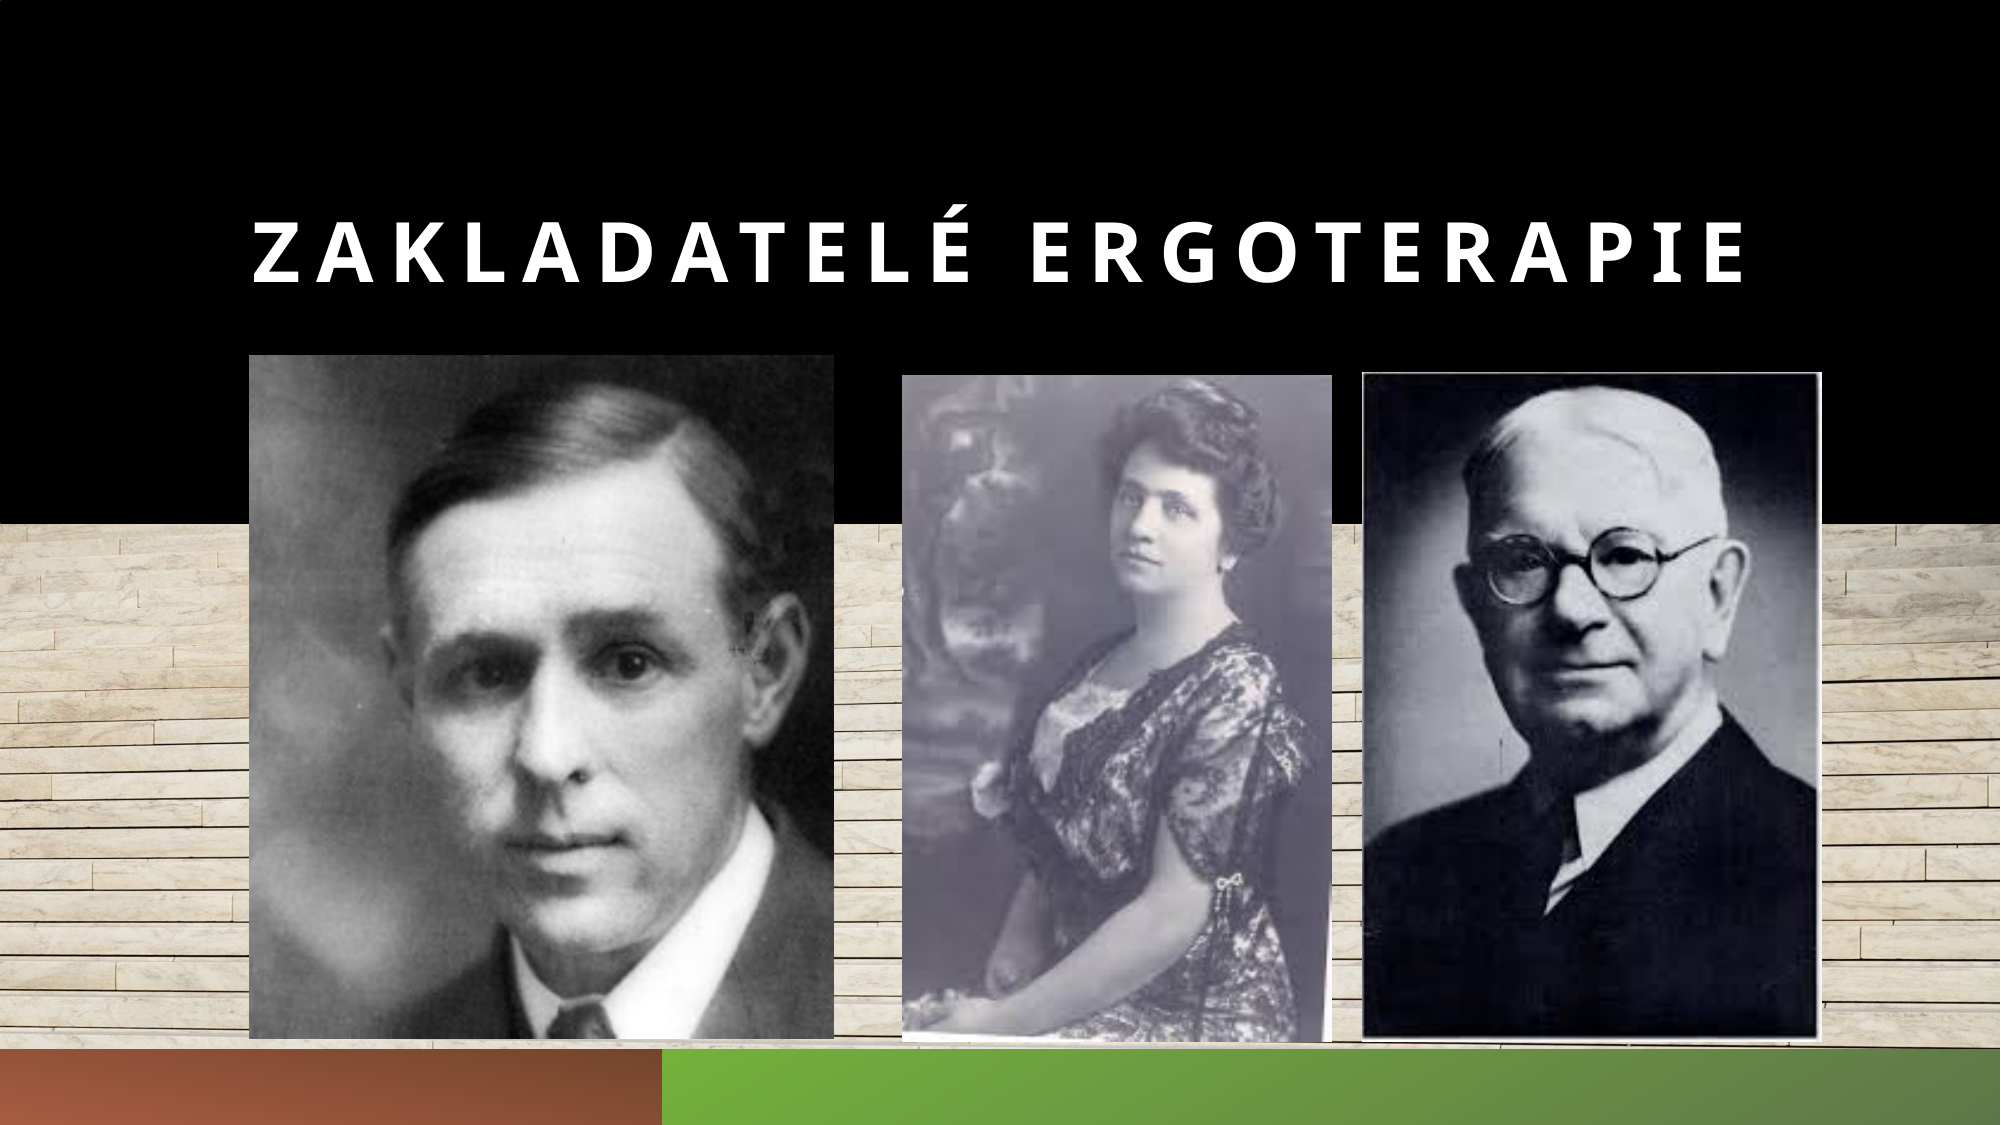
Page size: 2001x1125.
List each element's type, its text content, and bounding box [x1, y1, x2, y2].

text_box [0, 0, 2000, 523]
picture [0, 355, 2000, 1050]
text_box [0, 1050, 2000, 1125]
title Zakladatelé ergoterapie [249, 84, 1750, 299]
